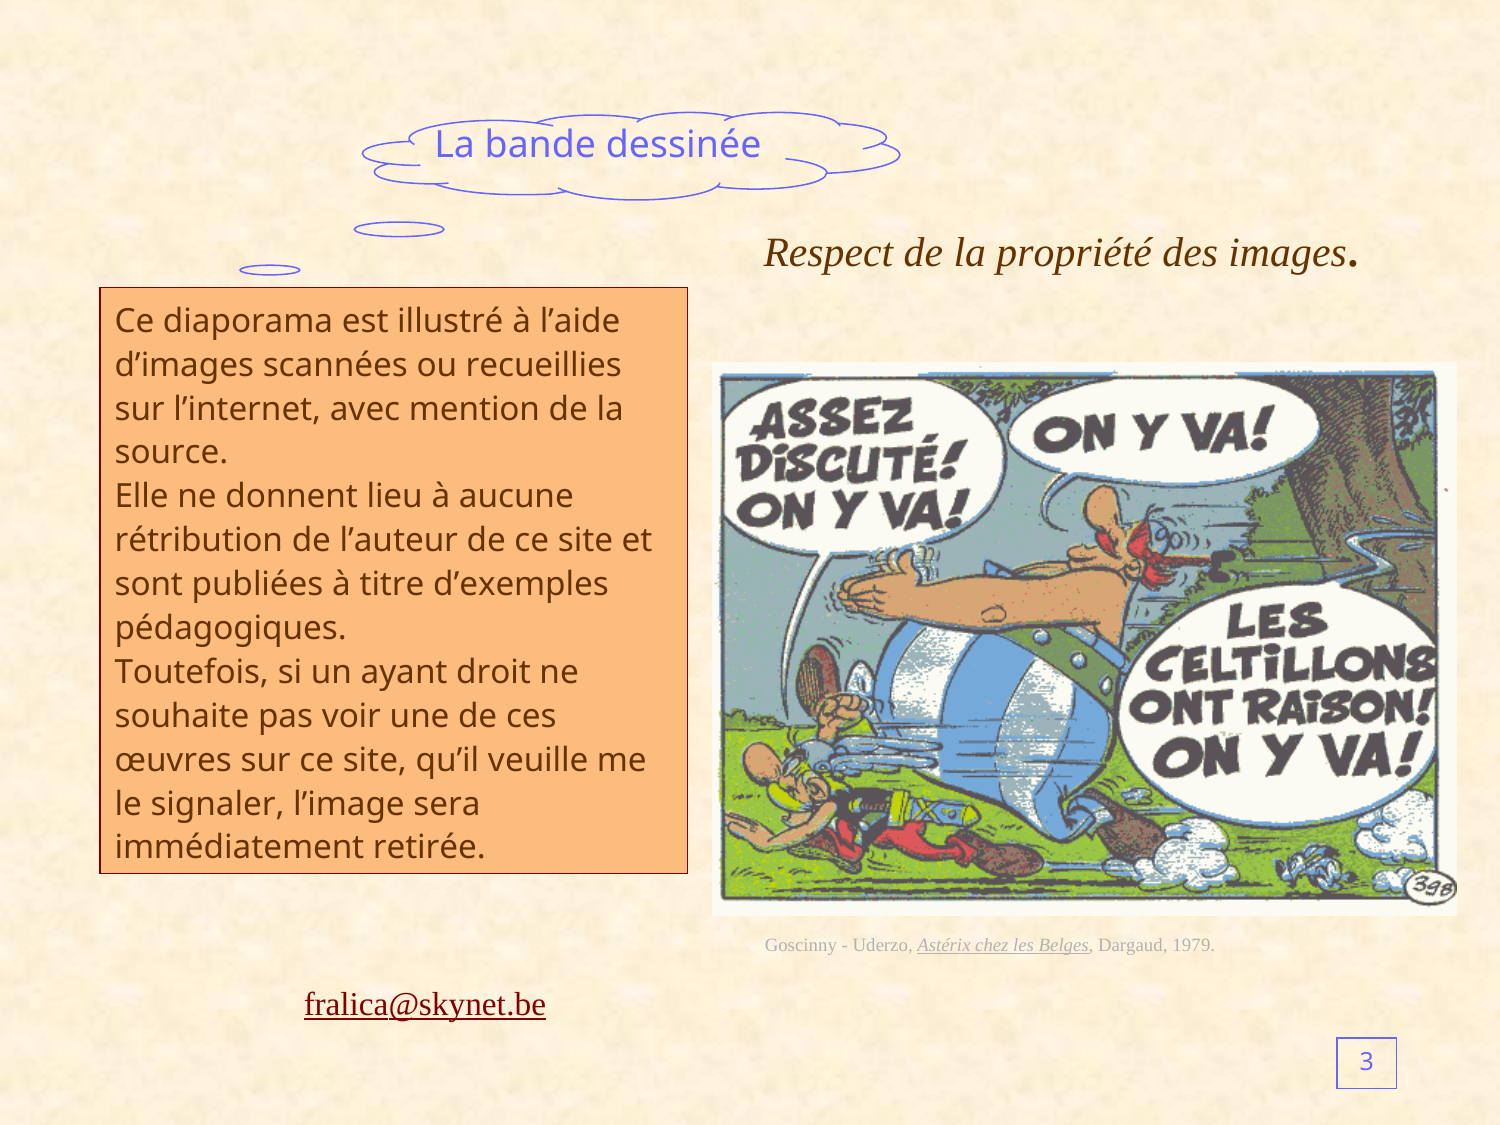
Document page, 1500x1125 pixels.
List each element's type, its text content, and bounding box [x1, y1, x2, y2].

text_box Respect de la propriété des images. [748, 200, 1378, 286]
picture [0, 0, 1500, 1125]
text_box Ce diaporama est illustré à l’aide d’images scannées ou recueillies sur l’internet, avec mention de la source. Elle ne donnent lieu à aucune rétribution de l’auteur de ce site et sont publiées à titre d’exemples pédagogiques. Toutefois, si un ayant droit ne souhaite pas voir une de ces œuvres sur ce site, qu’il veuille me le signaler, l’image sera immédiatement retirée. [99, 287, 688, 874]
text_box fralica@skynet.be [212, 974, 638, 1031]
text_box Goscinny - Uderzo, Astérix chez les Belges, Dargaud, 1979. [749, 924, 1463, 963]
text_box <numéro> [1336, 1037, 1397, 1089]
